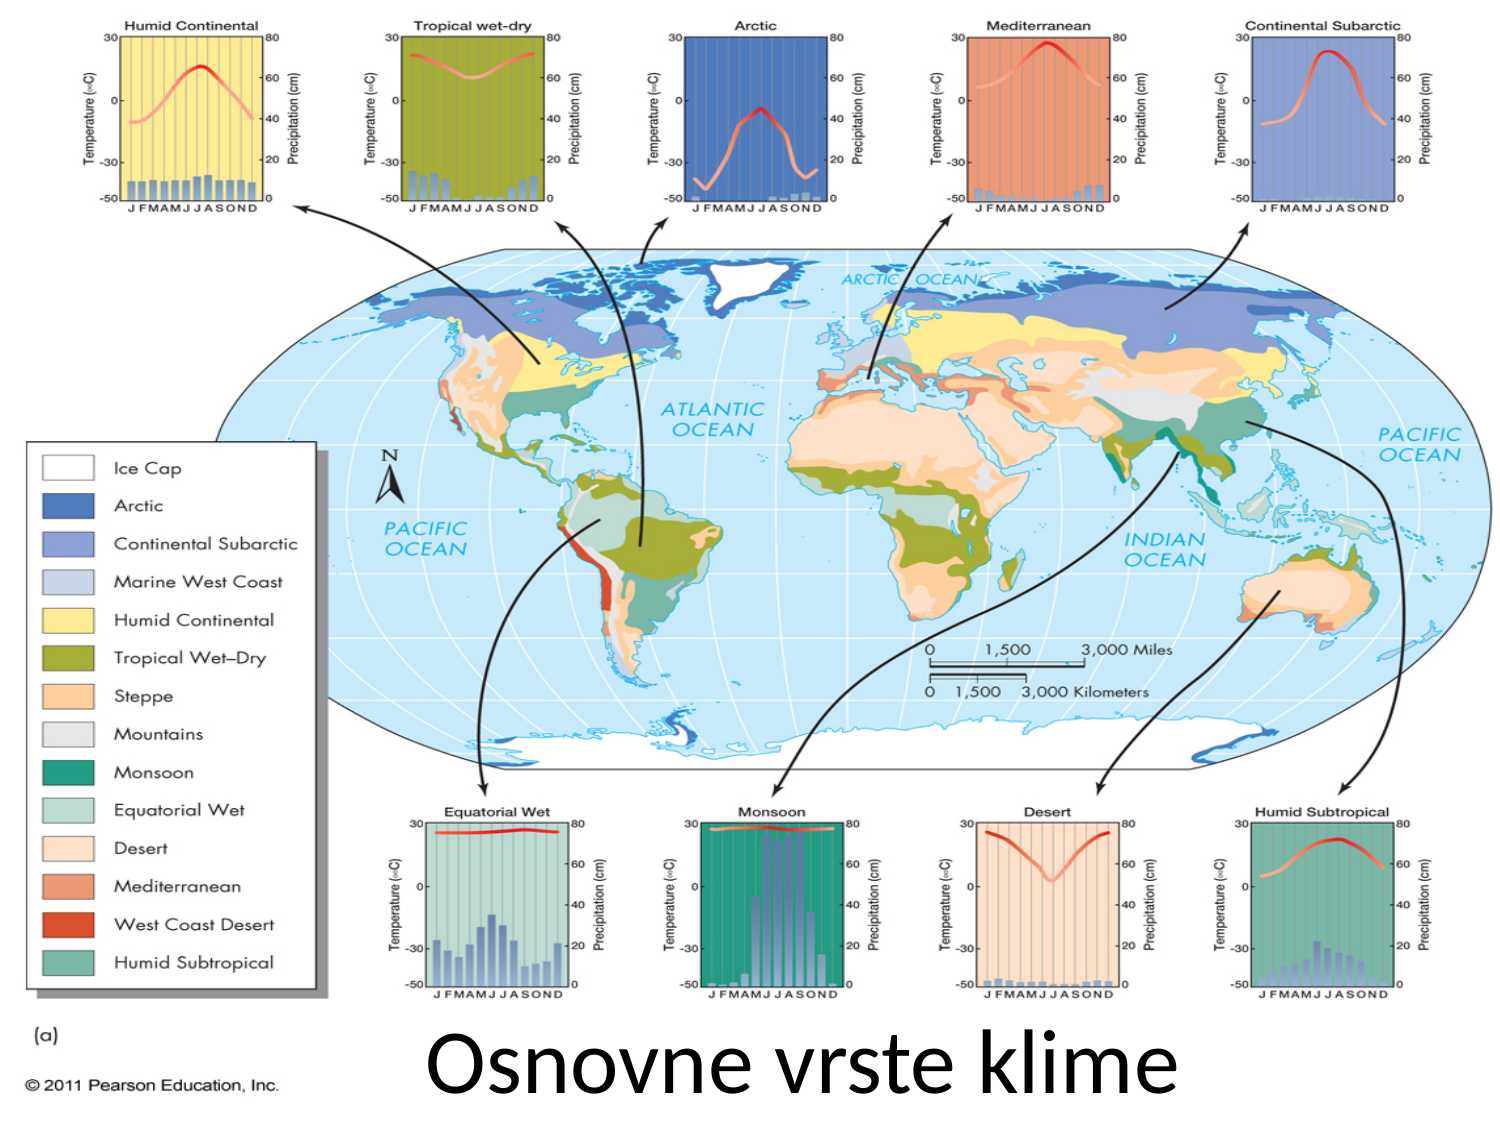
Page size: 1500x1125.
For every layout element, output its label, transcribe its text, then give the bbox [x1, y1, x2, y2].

picture [0, 0, 1500, 1125]
title Osnovne vrste klime [53, 987, 1500, 1125]
